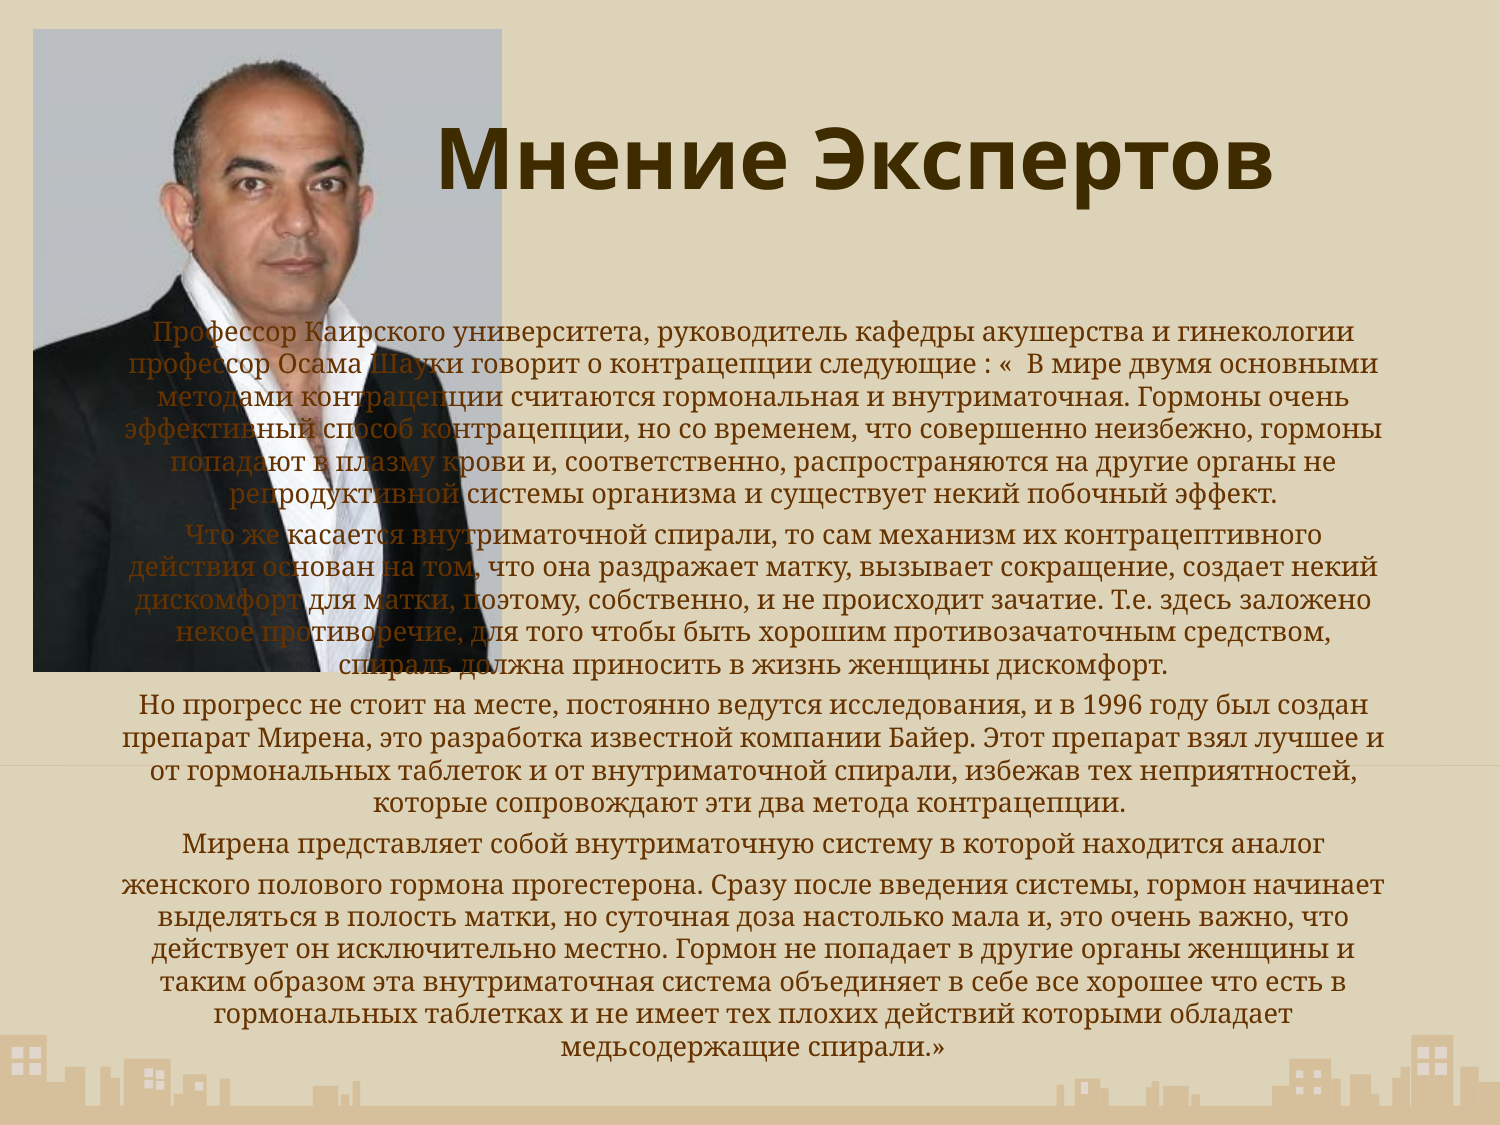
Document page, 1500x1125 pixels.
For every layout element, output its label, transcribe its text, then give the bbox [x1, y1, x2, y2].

picture [33, 29, 502, 672]
text_box [0, 1034, 1500, 1125]
title Мнение Экспертов [118, 39, 1394, 207]
subtitle Профессор Каирского университета, руководитель кафедры акушерства и гинекологии профессор Осама Шауки говорит о контрацепции следующие : « В мире двумя основными методами контрацепции считаются гормональная и внутриматочная. Гормоны очень эффективный способ контрацепции, но со временем, что совершенно неизбежно, гормоны попадают в плазму крови и, соответственно, распространяются на другие органы не репродуктивной системы организма и существует некий побочный эффект. Что же касается внутриматочной спирали, то сам механизм их контрацептивного действия основан на том, что она раздражает матку, вызывает сокращение, создает некий дискомфорт для матки, поэтому, собственно, и не происходит зачатие. Т.е. здесь заложено некое противоречие, для того чтобы быть хорошим противозачаточным средством, спираль должна приносить в жизнь женщины дискомфорт. Но прогресс не стоит на месте, постоянно ведутся исследования, и в 1996 году был создан препарат Мирена, это разработка известной компании Байер. Этот препарат взял лучшее и от гормональных таблеток и от внутриматочной спирали, избежав тех неприятностей, которые сопровождают эти два метода контрацепции. Мирена представляет собой внутриматочную систему в которой находится аналог женского полового гормона прогестерона. Сразу после введения системы, гормон начинает выделяться в полость матки, но суточная доза настолько мала и, это очень важно, что действует он исключительно местно. Гормон не попадает в другие органы женщины и таким образом эта внутриматочная система объединяет в себе все хорошее что есть в гормональных таблетках и не имеет тех плохих действий которыми обладает медьсодержащие спирали.» [118, 265, 1388, 1063]
